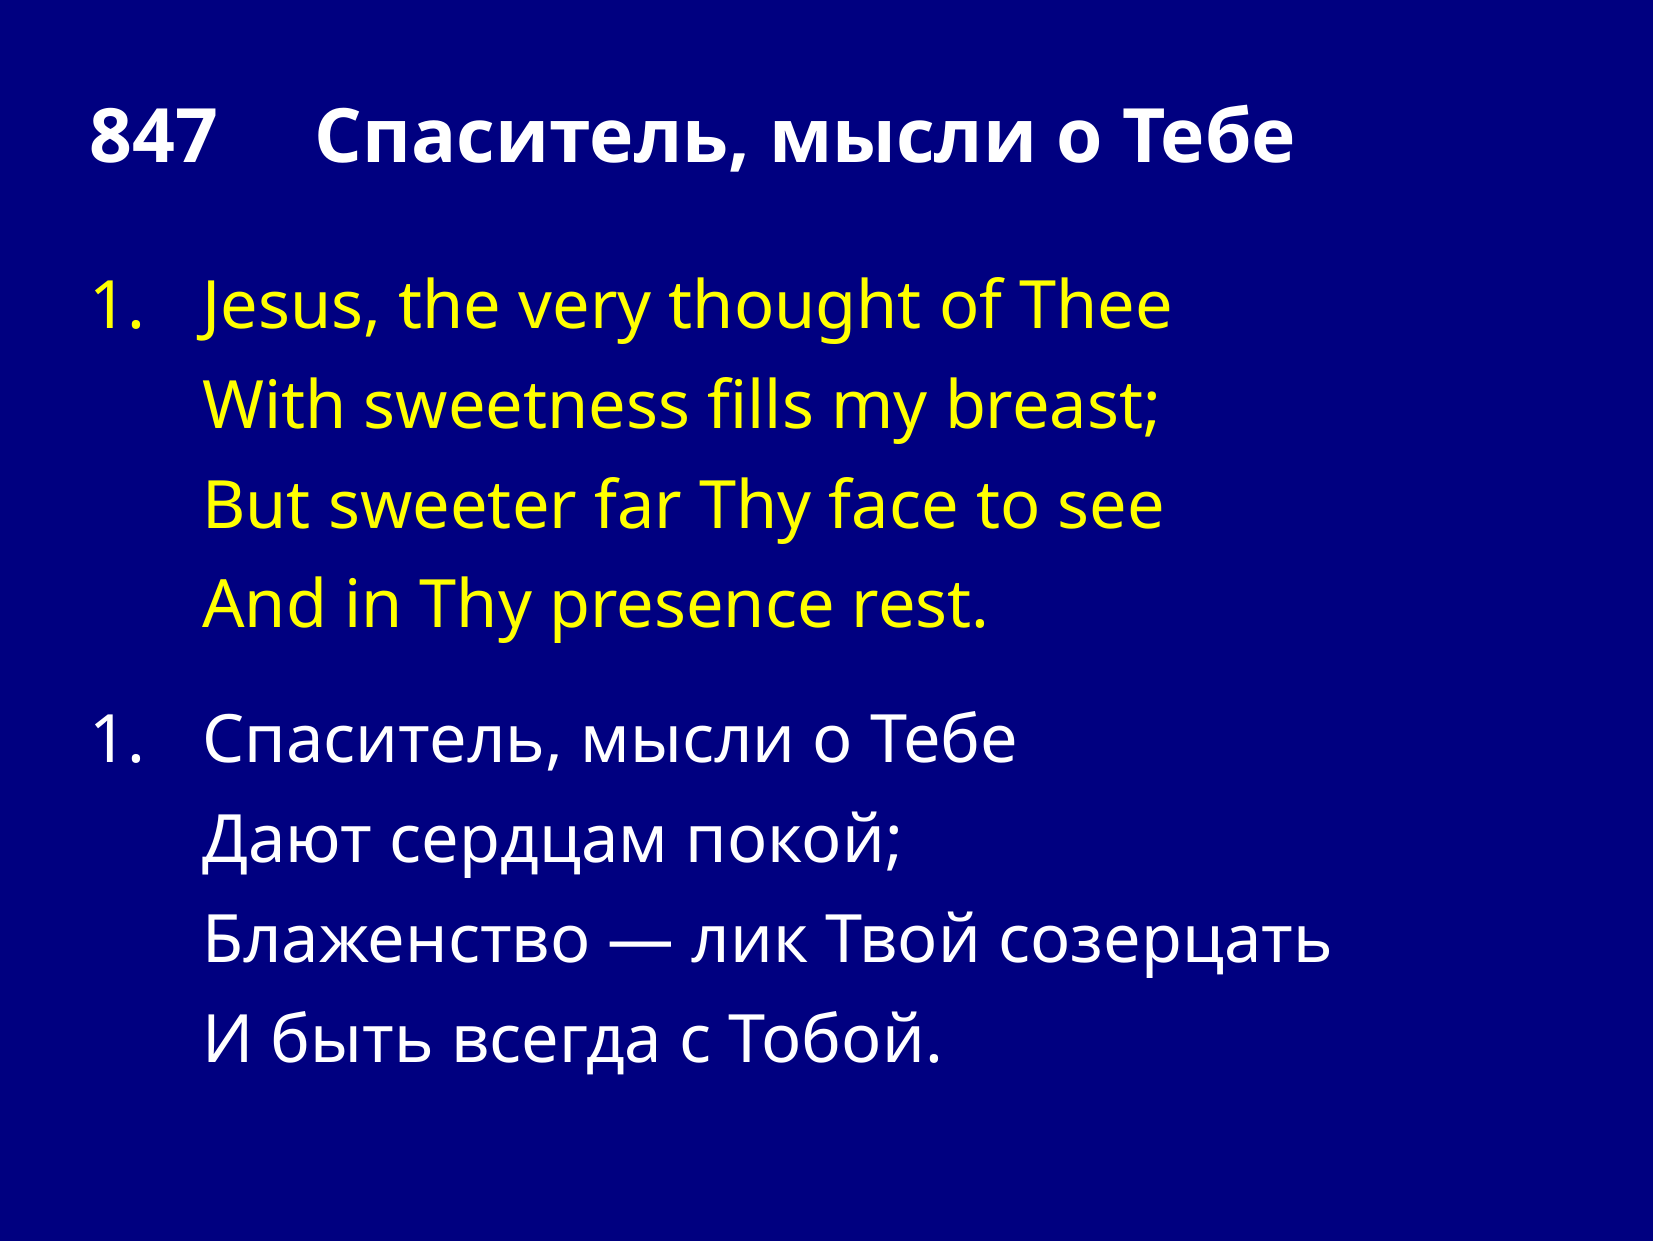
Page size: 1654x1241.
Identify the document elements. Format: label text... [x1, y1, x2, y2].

text_box 847 Спаситель, мысли о Тебе [75, 75, 1576, 188]
text_box 1. Спаситель, мысли о Тебе Дают сердцам покой; Блаженство — лик Твой созерцать И быть всегда с Тобой. [75, 675, 1576, 1163]
text_box 1. Jesus, the very thought of Thee With sweetness fills my breast; But sweeter far Thy face to see And in Thy presence rest. [75, 188, 1576, 638]
